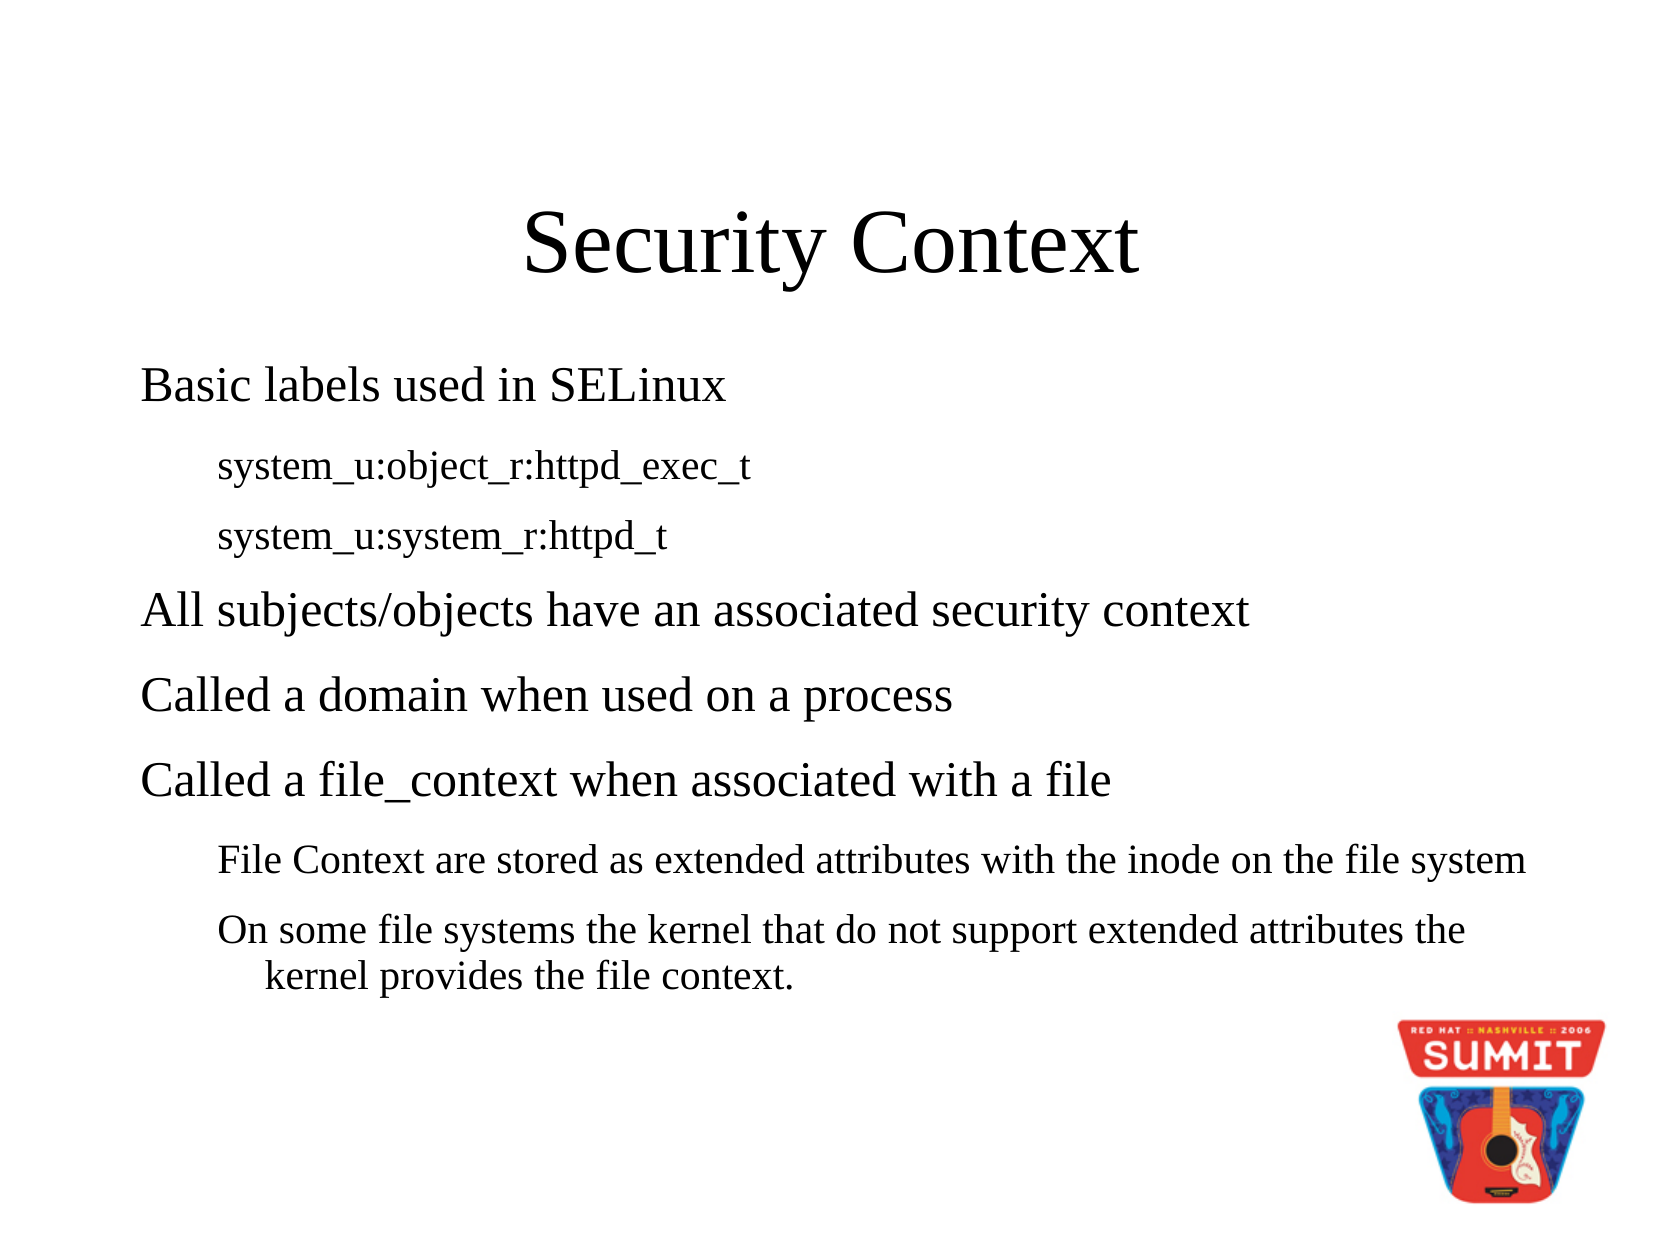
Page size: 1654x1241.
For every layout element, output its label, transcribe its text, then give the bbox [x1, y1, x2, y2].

list Basic labels used in SELinux system_u:object_r:httpd_exec_t system_u:system_r:httpd_t All subjects/objects have an associated security context Called a domain when used on a process Called a file_context when associated with a file File Context are stored as extended attributes with the inode on the file system On some file systems the kernel that do not support extended attributes the kernel provides the file context. [122, 357, 1535, 1171]
title Security Context [125, 178, 1538, 306]
picture [1392, 1011, 1611, 1211]
